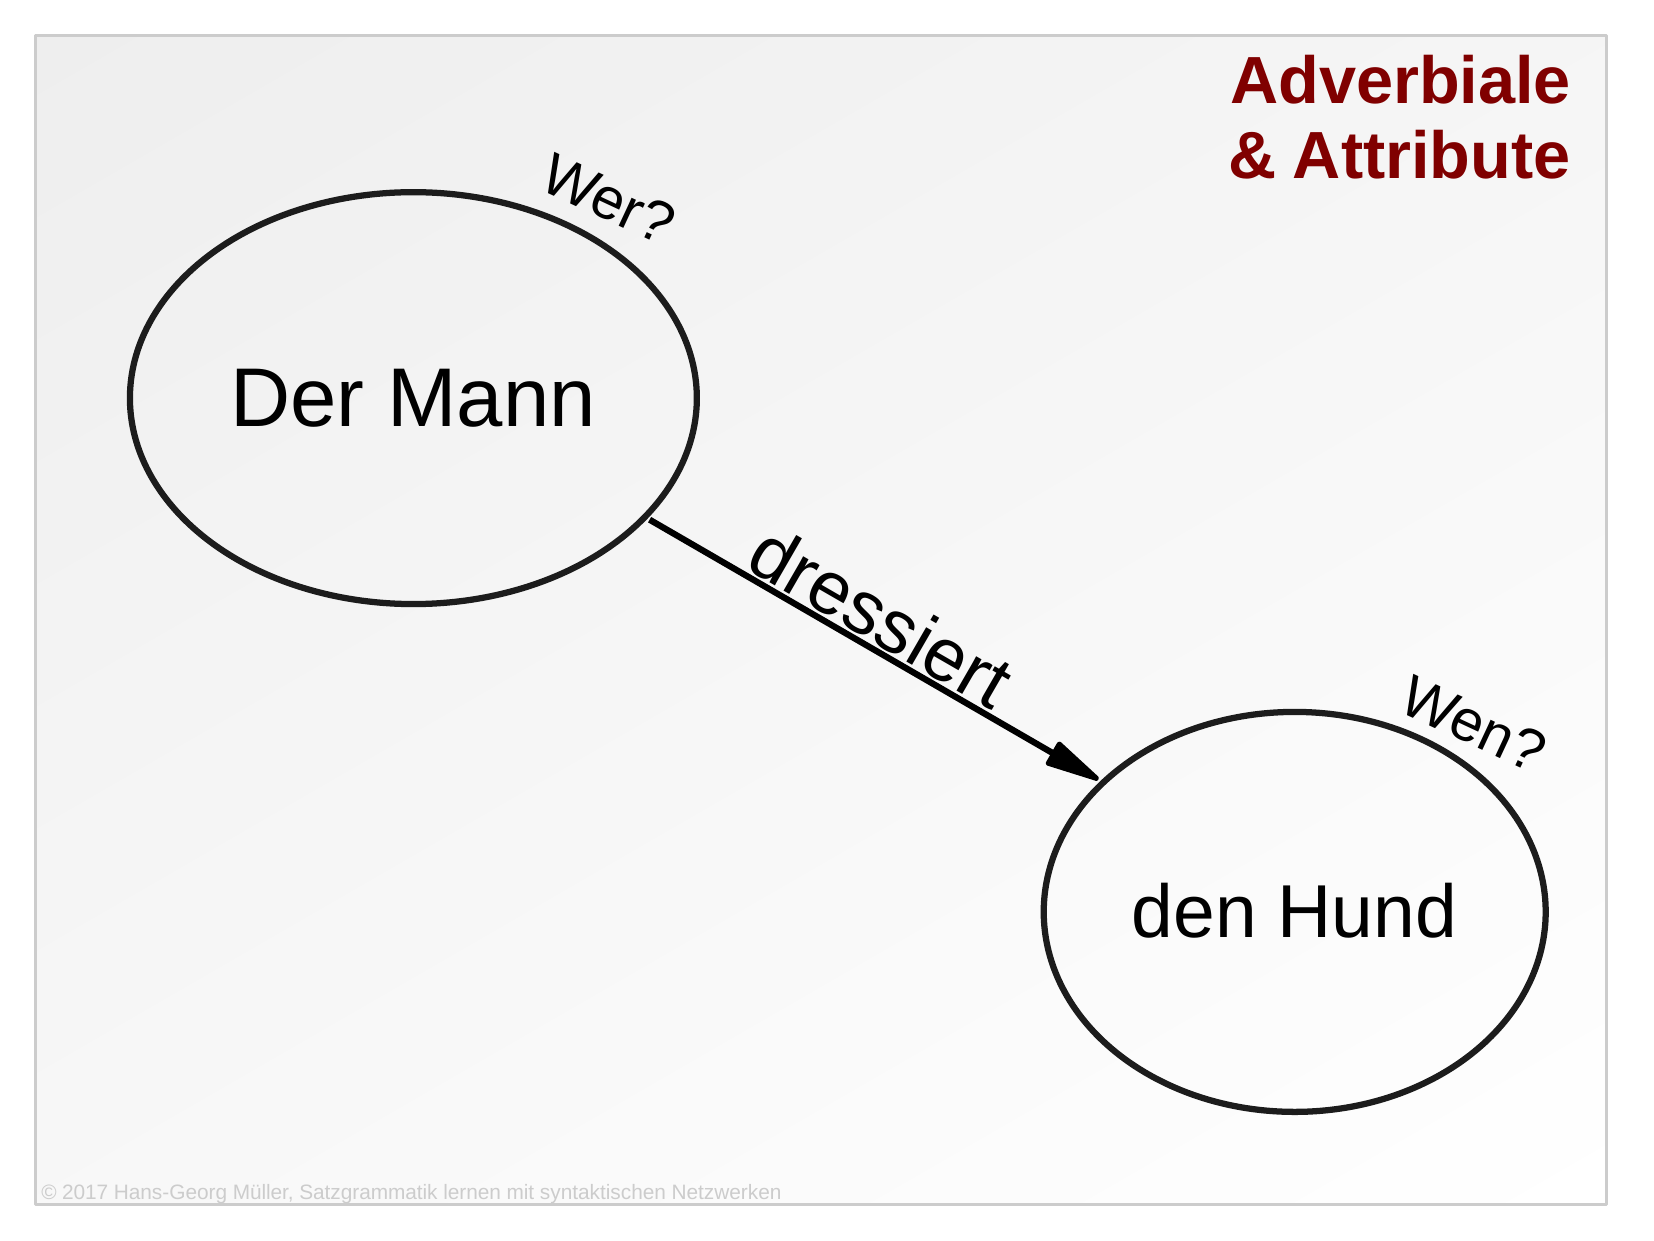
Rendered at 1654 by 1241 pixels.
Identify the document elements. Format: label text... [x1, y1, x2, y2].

text_box den Hund [1043, 711, 1546, 1112]
text_box Wer? [513, 127, 718, 283]
text_box Der Mann [129, 192, 697, 605]
text_box Wen? [1374, 649, 1596, 810]
title Adverbiale & Attribute [82, 43, 1571, 193]
